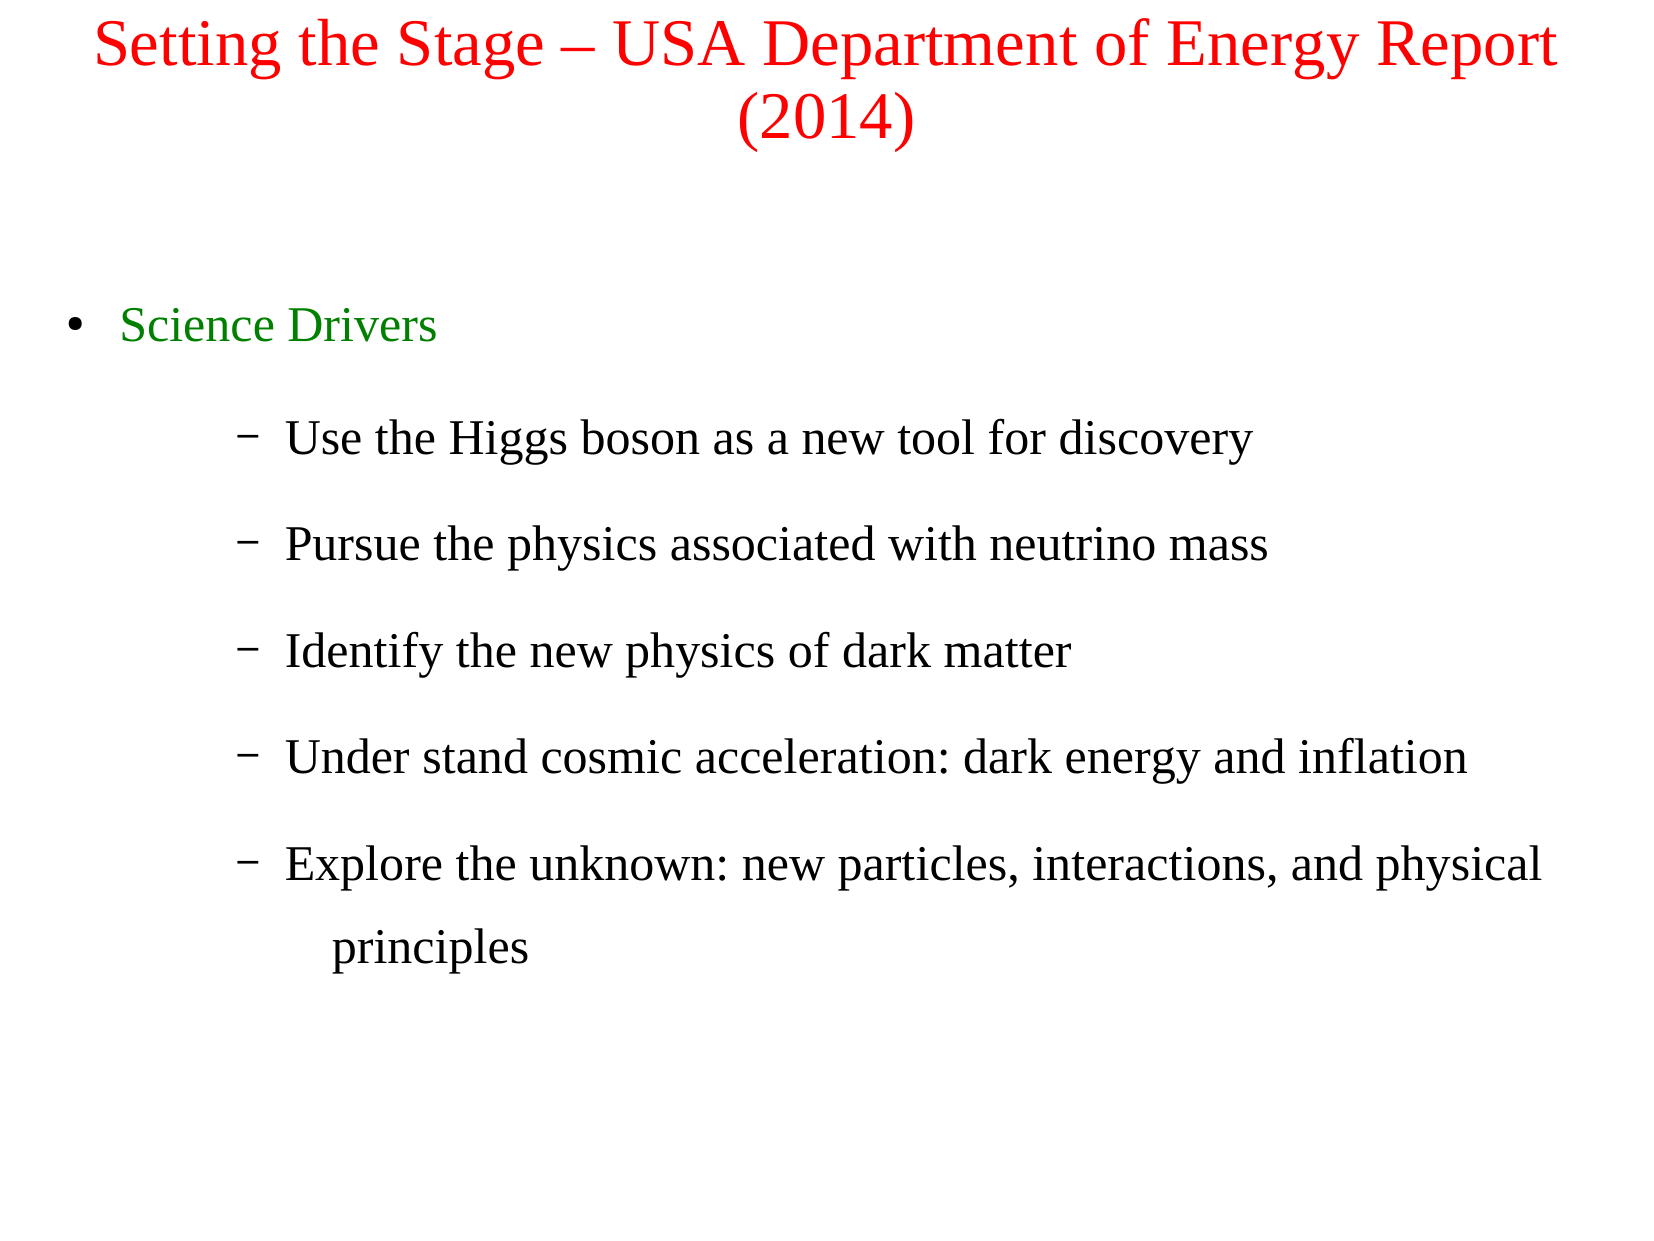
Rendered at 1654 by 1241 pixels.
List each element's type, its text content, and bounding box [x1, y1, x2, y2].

list Science Drivers Use the Higgs boson as a new tool for discovery Pursue the physics associated with neutrino mass Identify the new physics of dark matter Under stand cosmic acceleration: dark energy and inflation Explore the unknown: new particles, interactions, and physical principles [48, 269, 1582, 1051]
title Setting the Stage – USA Department of Energy Report (2014) [0, 0, 1654, 166]
